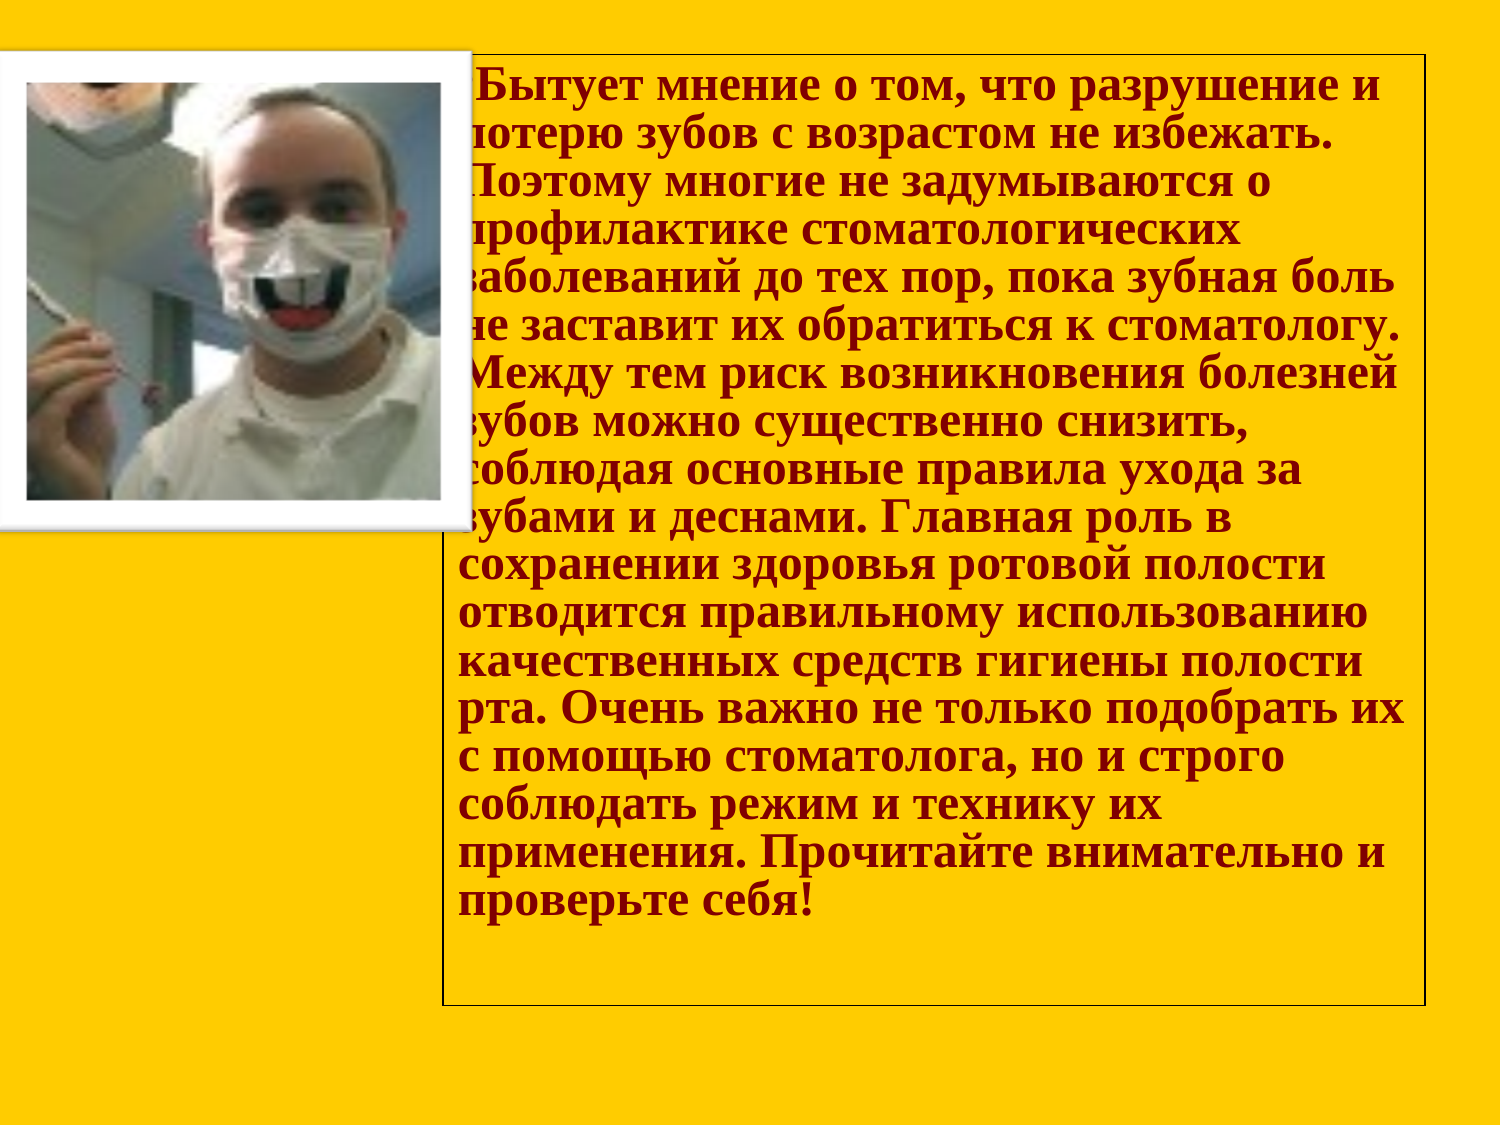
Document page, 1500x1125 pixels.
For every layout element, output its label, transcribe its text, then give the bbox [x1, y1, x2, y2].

list Бытует мнение о том, что разрушение и потерю зубов с возрастом не избежать. Поэтому многие не задумываются о профилактике стоматологических заболеваний до тех пор, пока зубная боль не заставит их обратиться к стоматологу. Между тем риск возникновения болезней зубов можно существенно снизить, соблюдая основные правила ухода за зубами и деснами. Главная роль в сохранении здоровья ротовой полости отводится правильному использованию качественных средств гигиены полости рта. Очень важно не только подобрать их с помощью стоматолога, но и строго соблюдать режим и технику их применения. Прочитайте внимательно и проверьте себя! [442, 54, 1425, 1006]
picture [0, 40, 482, 541]
